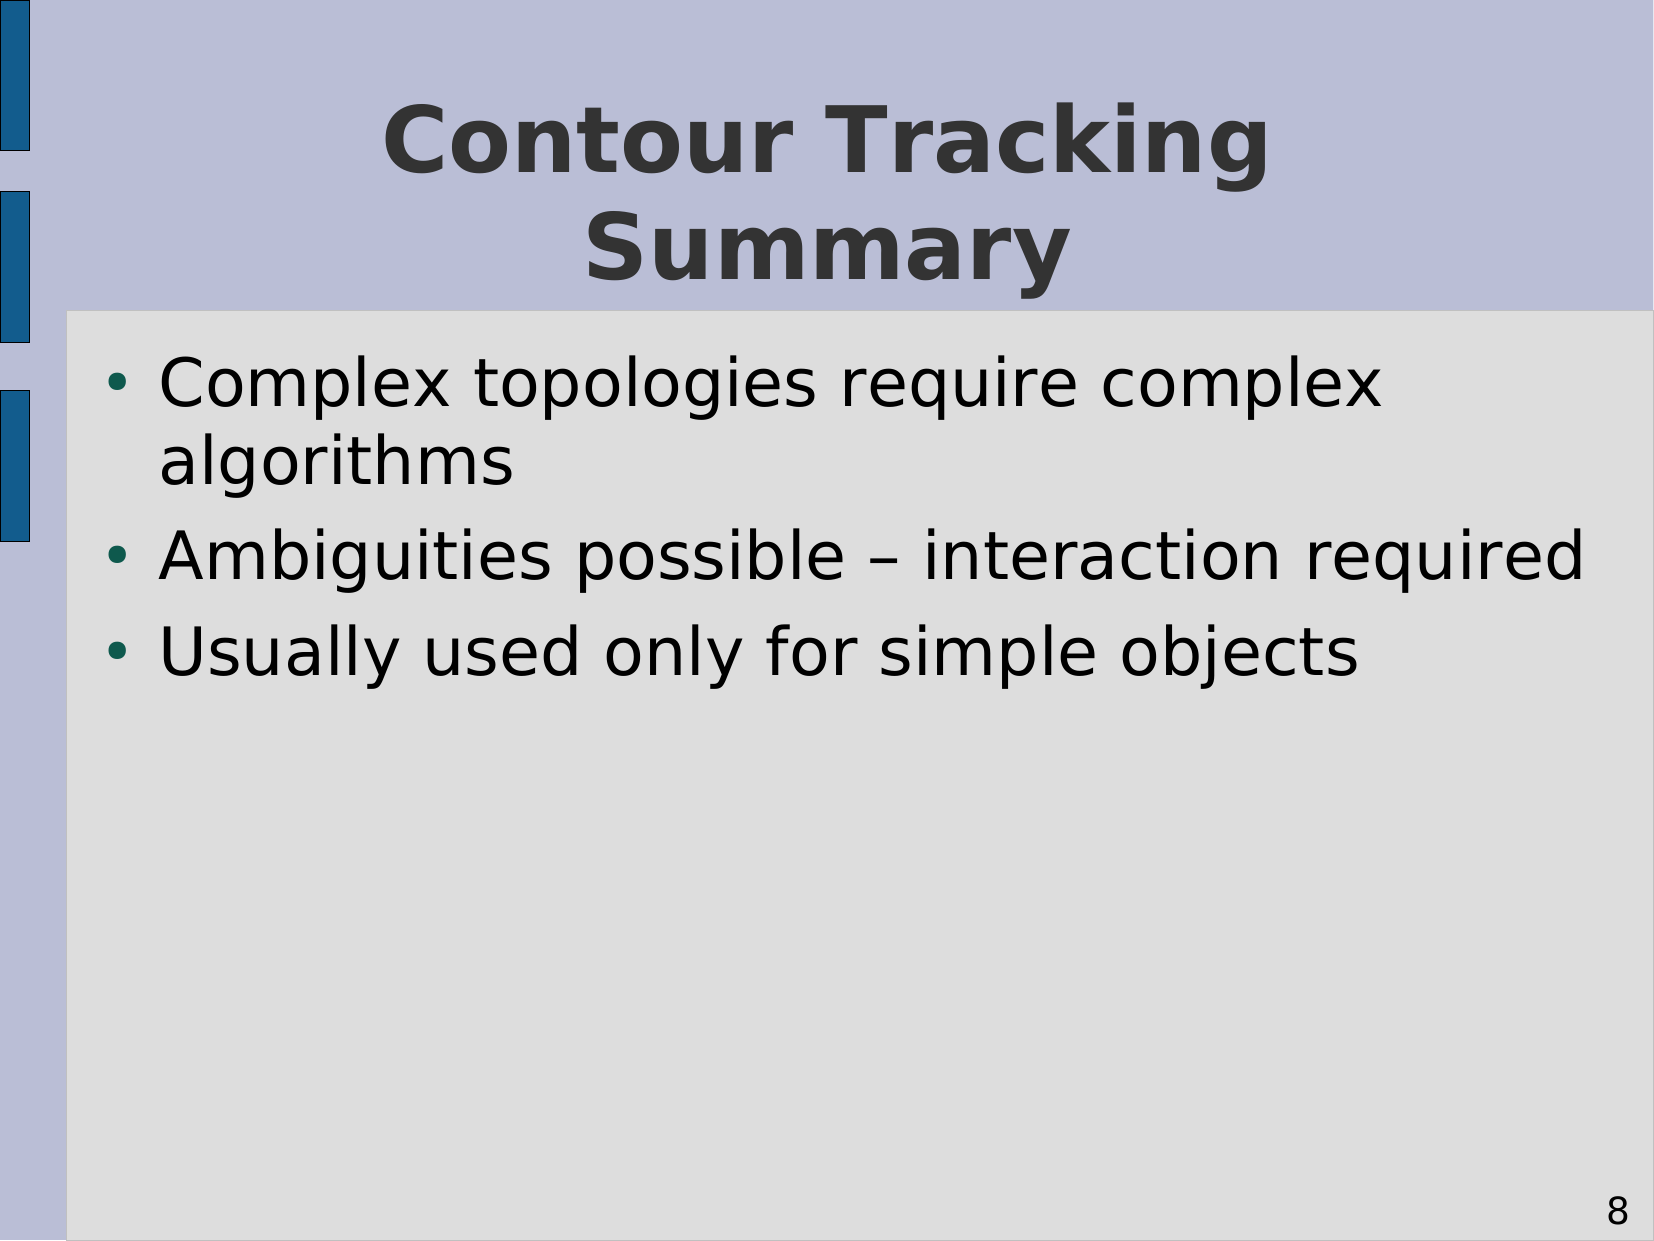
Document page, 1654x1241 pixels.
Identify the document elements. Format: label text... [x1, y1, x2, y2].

list Complex topologies require complex algorithms Ambiguities possible – interaction required Usually used only for simple objects [87, 344, 1639, 1191]
title Contour Tracking Summary [121, 87, 1534, 302]
